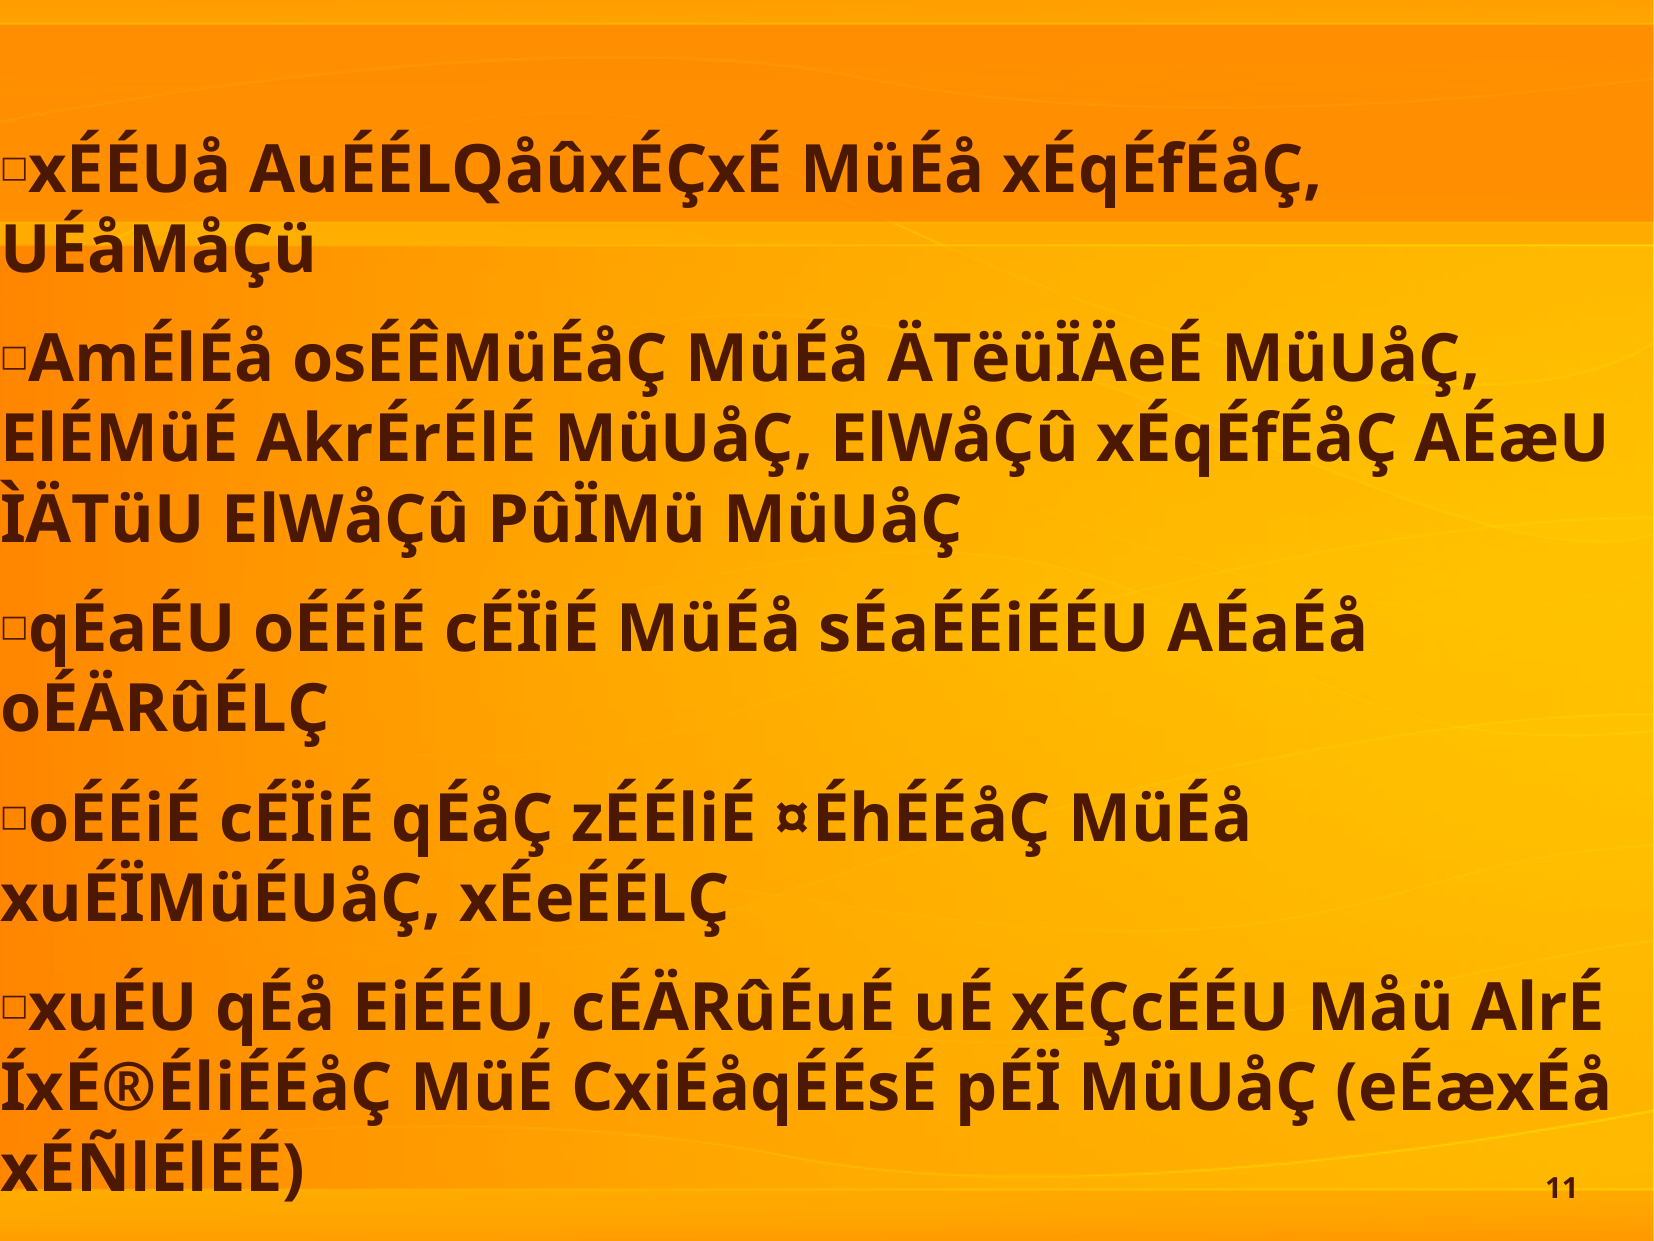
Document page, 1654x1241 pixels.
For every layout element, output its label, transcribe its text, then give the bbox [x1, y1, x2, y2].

list xÉÉUå AuÉÉLQåûxÉÇxÉ MüÉå xÉqÉfÉåÇ, UÉåMåÇü AmÉlÉå osÉÊMüÉåÇ MüÉå ÄTëüÏÄeÉ MüUåÇ, ElÉMüÉ AkrÉrÉlÉ MüUåÇ, ElWåÇû xÉqÉfÉåÇ AÉæU ÌÄTüU ElWåÇû PûÏMü MüUåÇ qÉaÉU oÉÉiÉ cÉÏiÉ MüÉå sÉaÉÉiÉÉU AÉaÉå oÉÄRûÉLÇ oÉÉiÉ cÉÏiÉ qÉåÇ zÉÉliÉ ¤ÉhÉÉåÇ MüÉå xuÉÏMüÉUåÇ, xÉeÉÉLÇ xuÉU qÉå EiÉÉU, cÉÄRûÉuÉ uÉ xÉÇcÉÉU Måü AlrÉ ÍxÉ®ÉliÉÉåÇ MüÉ CxiÉåqÉÉsÉ pÉÏ MüUåÇ (eÉæxÉå xÉÑlÉlÉÉ) [0, 125, 1653, 1241]
